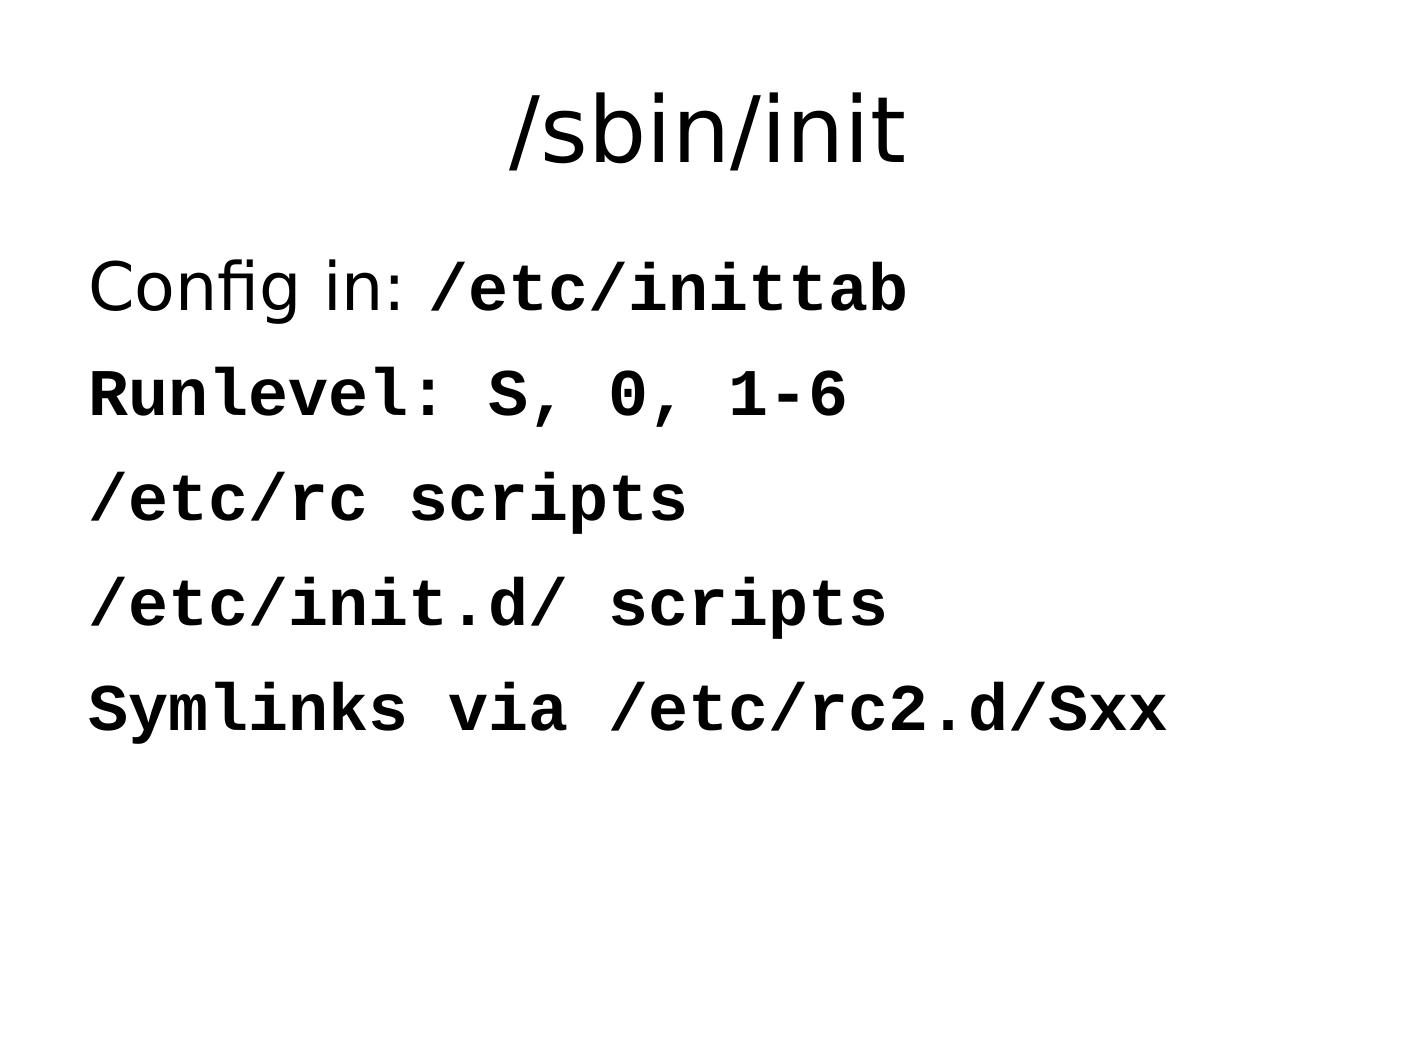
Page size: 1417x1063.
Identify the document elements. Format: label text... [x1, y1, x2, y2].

title /sbin/init [70, 49, 1346, 213]
list Config in: /etc/inittab Runlevel: S, 0, 1-6 /etc/rc scripts /etc/init.d/ scripts Symlinks via /etc/rc2.d/Sxx [70, 248, 1346, 936]
